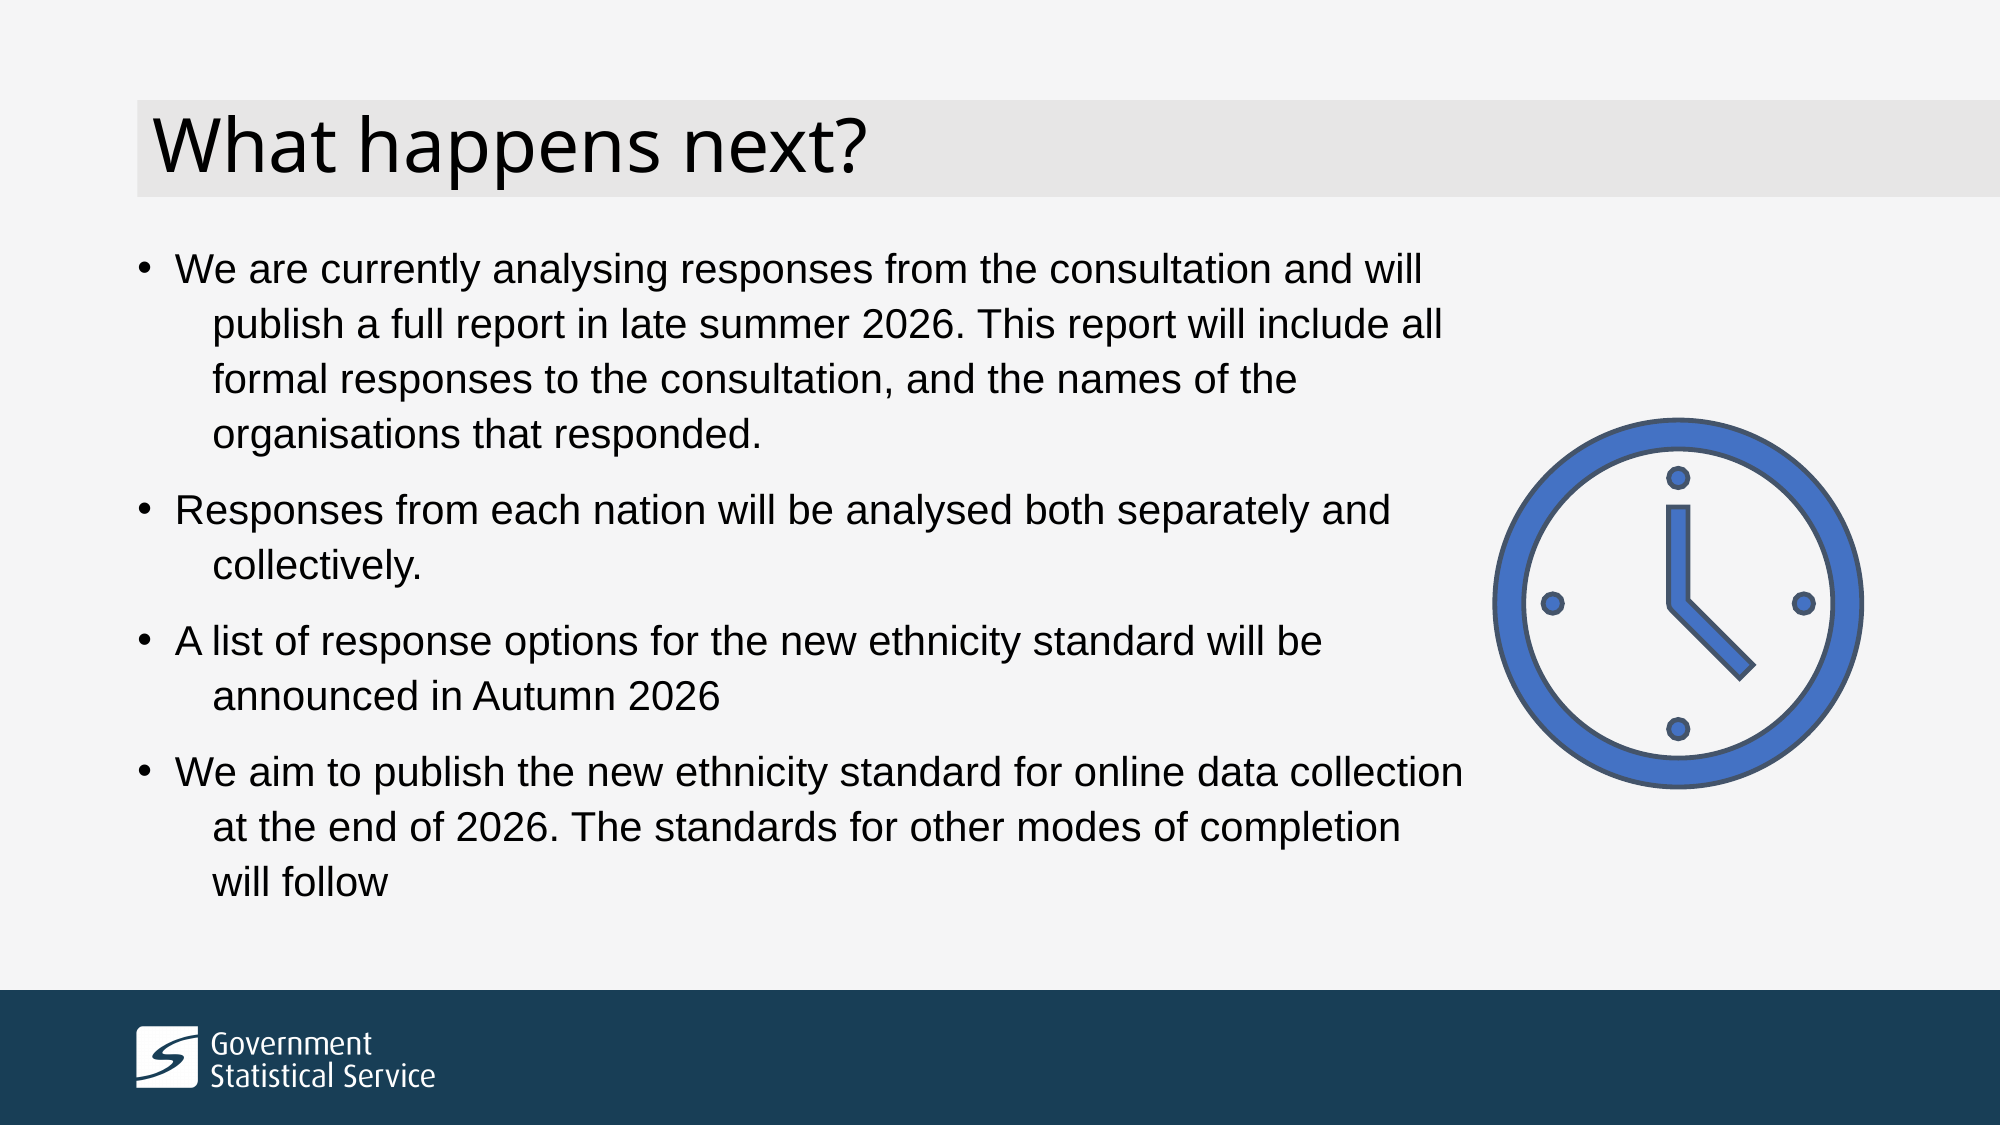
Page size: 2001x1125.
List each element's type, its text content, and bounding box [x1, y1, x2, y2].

list We are currently analysing responses from the consultation and will publish a full report in late summer 2026. This report will include all formal responses to the consultation, and the names of the organisations that responded. Responses from each nation will be analysed both separately and collectively. A list of response options for the new ethnicity standard will be announced in Autumn 2026 We aim to publish the new ethnicity standard for online data collection at the end of 2026. The standards for other modes of completion will follow [137, 237, 1466, 939]
text_box What happens next? [137, 100, 2000, 197]
picture [1466, 369, 1913, 838]
